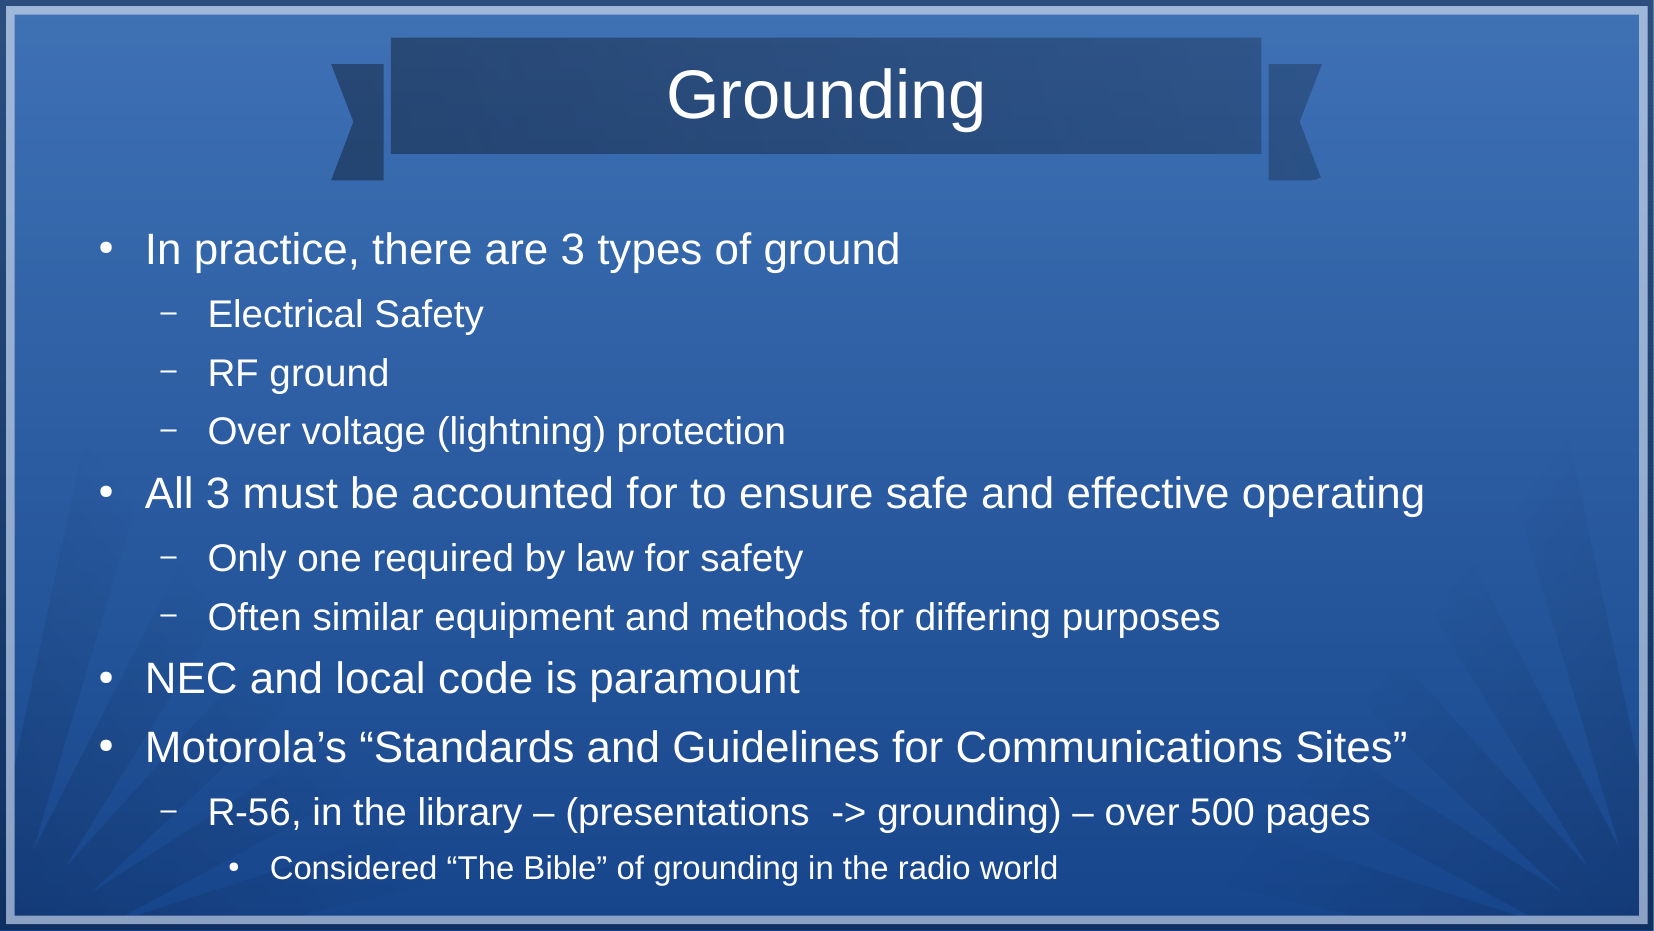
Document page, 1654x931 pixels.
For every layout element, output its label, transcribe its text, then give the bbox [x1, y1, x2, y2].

title Grounding [389, 35, 1264, 154]
list In practice, there are 3 types of ground Electrical Safety RF ground Over voltage (lightning) protection All 3 must be accounted for to ensure safe and effective operating Only one required by law for safety Often similar equipment and methods for differing purposes NEC and local code is paramount Motorola’s “Standards and Guidelines for Communications Sites” R-56, in the library – (presentations -> grounding) – over 500 pages Considered “The Bible” of grounding in the radio world [82, 224, 1571, 901]
